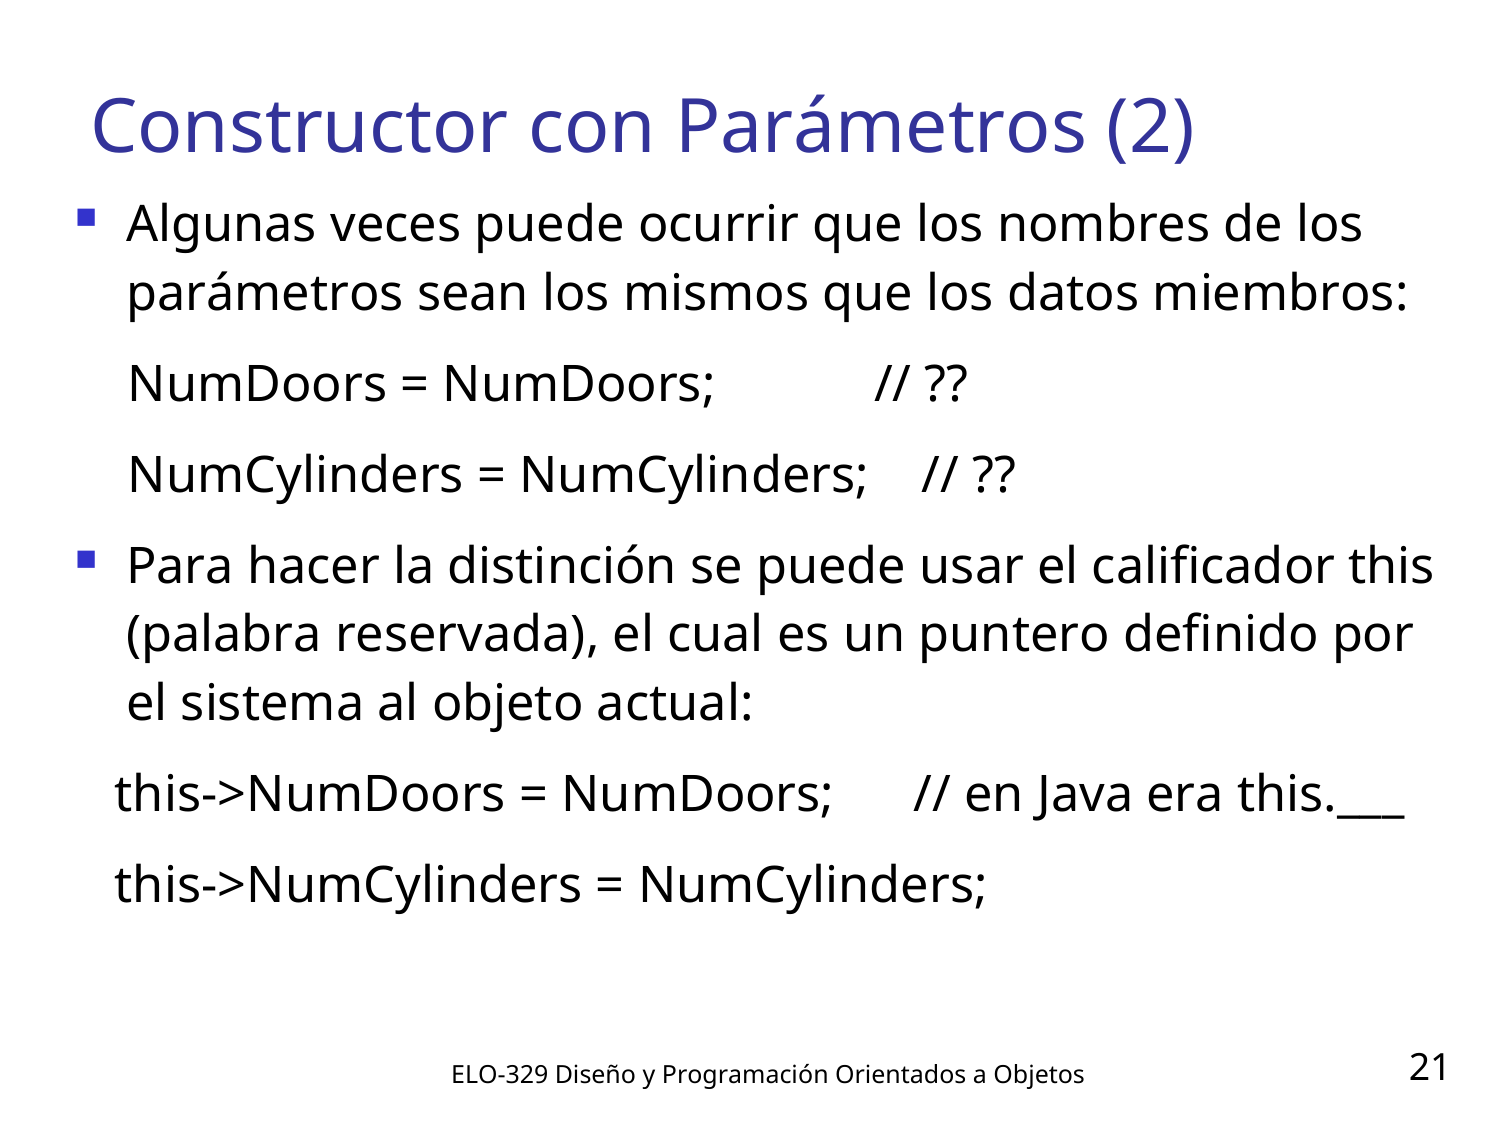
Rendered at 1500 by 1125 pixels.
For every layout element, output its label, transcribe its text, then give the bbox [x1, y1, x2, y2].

title Constructor con Parámetros (2)‏ [75, 4, 1500, 183]
list Algunas veces puede ocurrir que los nombres de los parámetros sean los mismos que los datos miembros: NumDoors = NumDoors; // ?? NumCylinders = NumCylinders; // ?? Para hacer la distinción se puede usar el calificador this (palabra reservada), el cual es un puntero definido por el sistema al objeto actual: this->NumDoors = NumDoors; // en Java era this.___ this->NumCylinders = NumCylinders; [75, 187, 1462, 1013]
